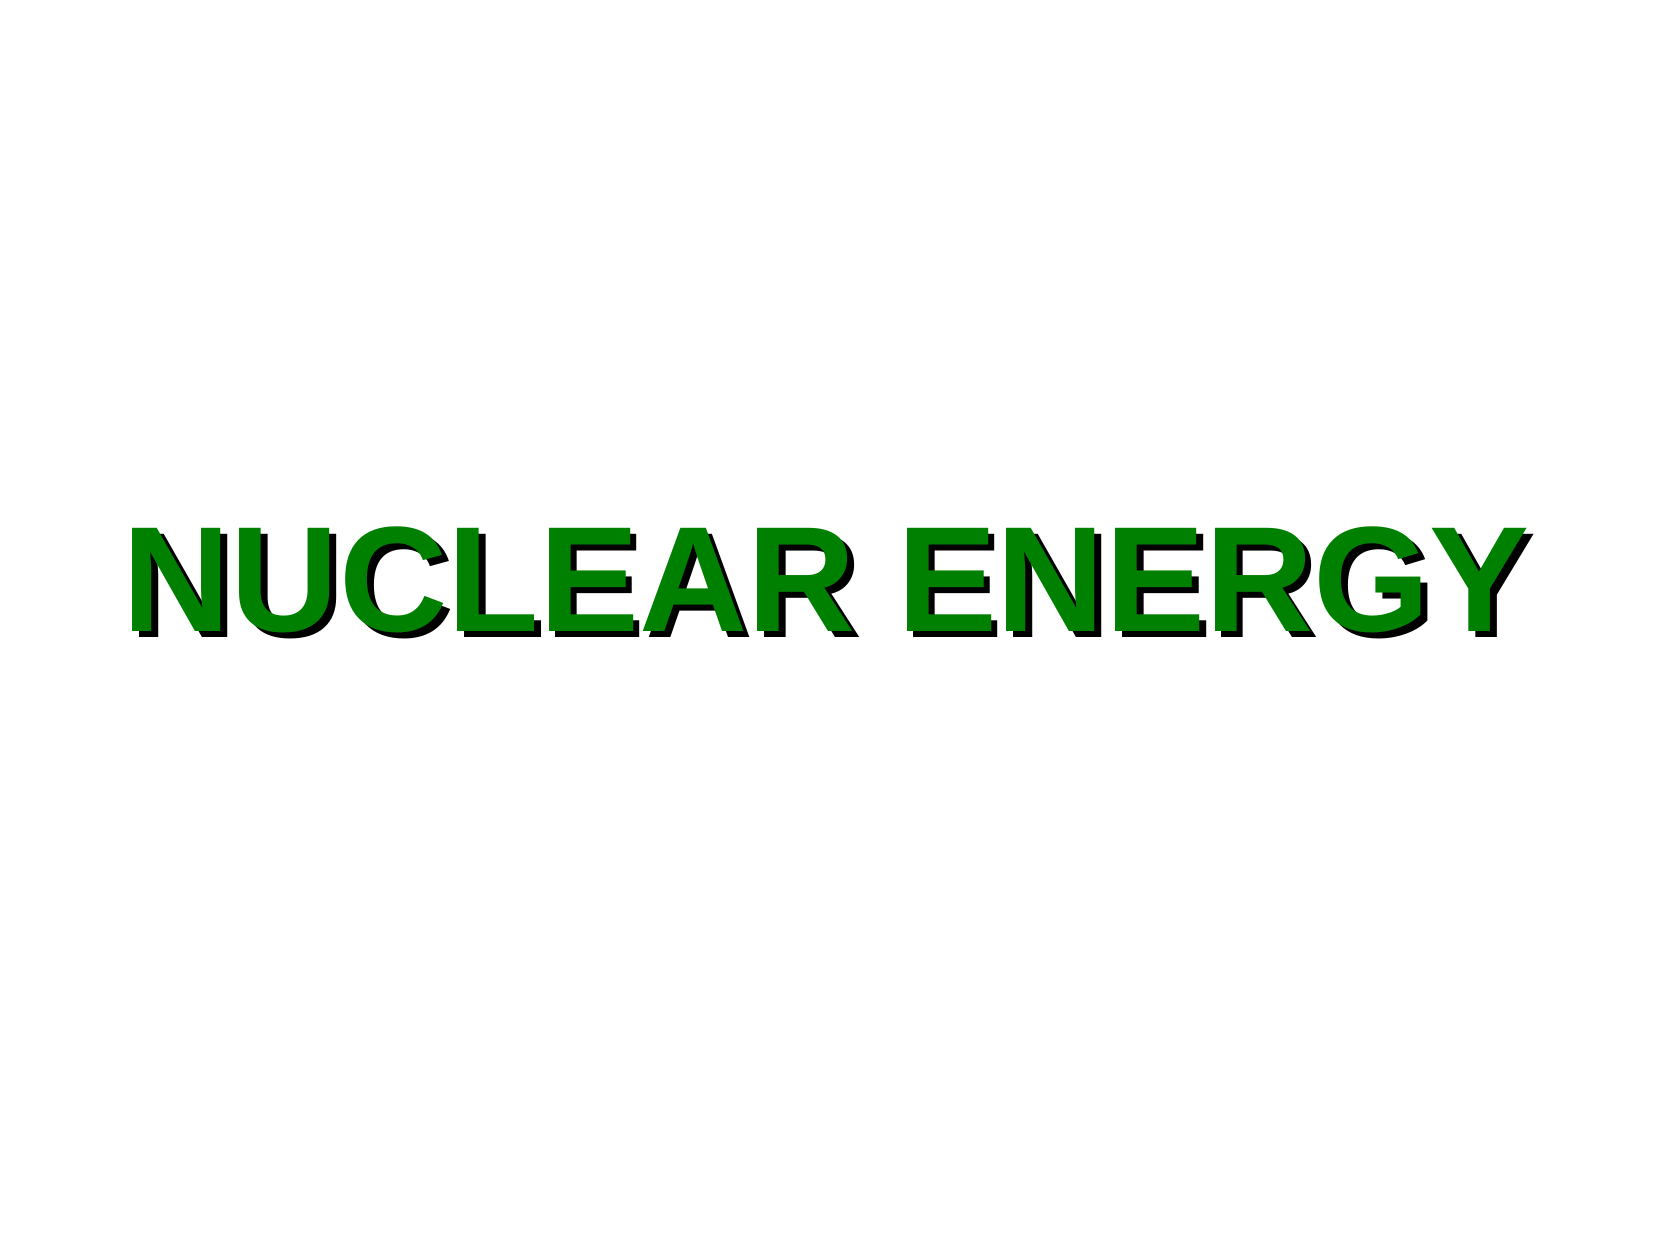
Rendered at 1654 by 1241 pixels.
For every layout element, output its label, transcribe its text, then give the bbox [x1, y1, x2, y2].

subtitle NUCLEAR ENERGY [82, 56, 1571, 1102]
